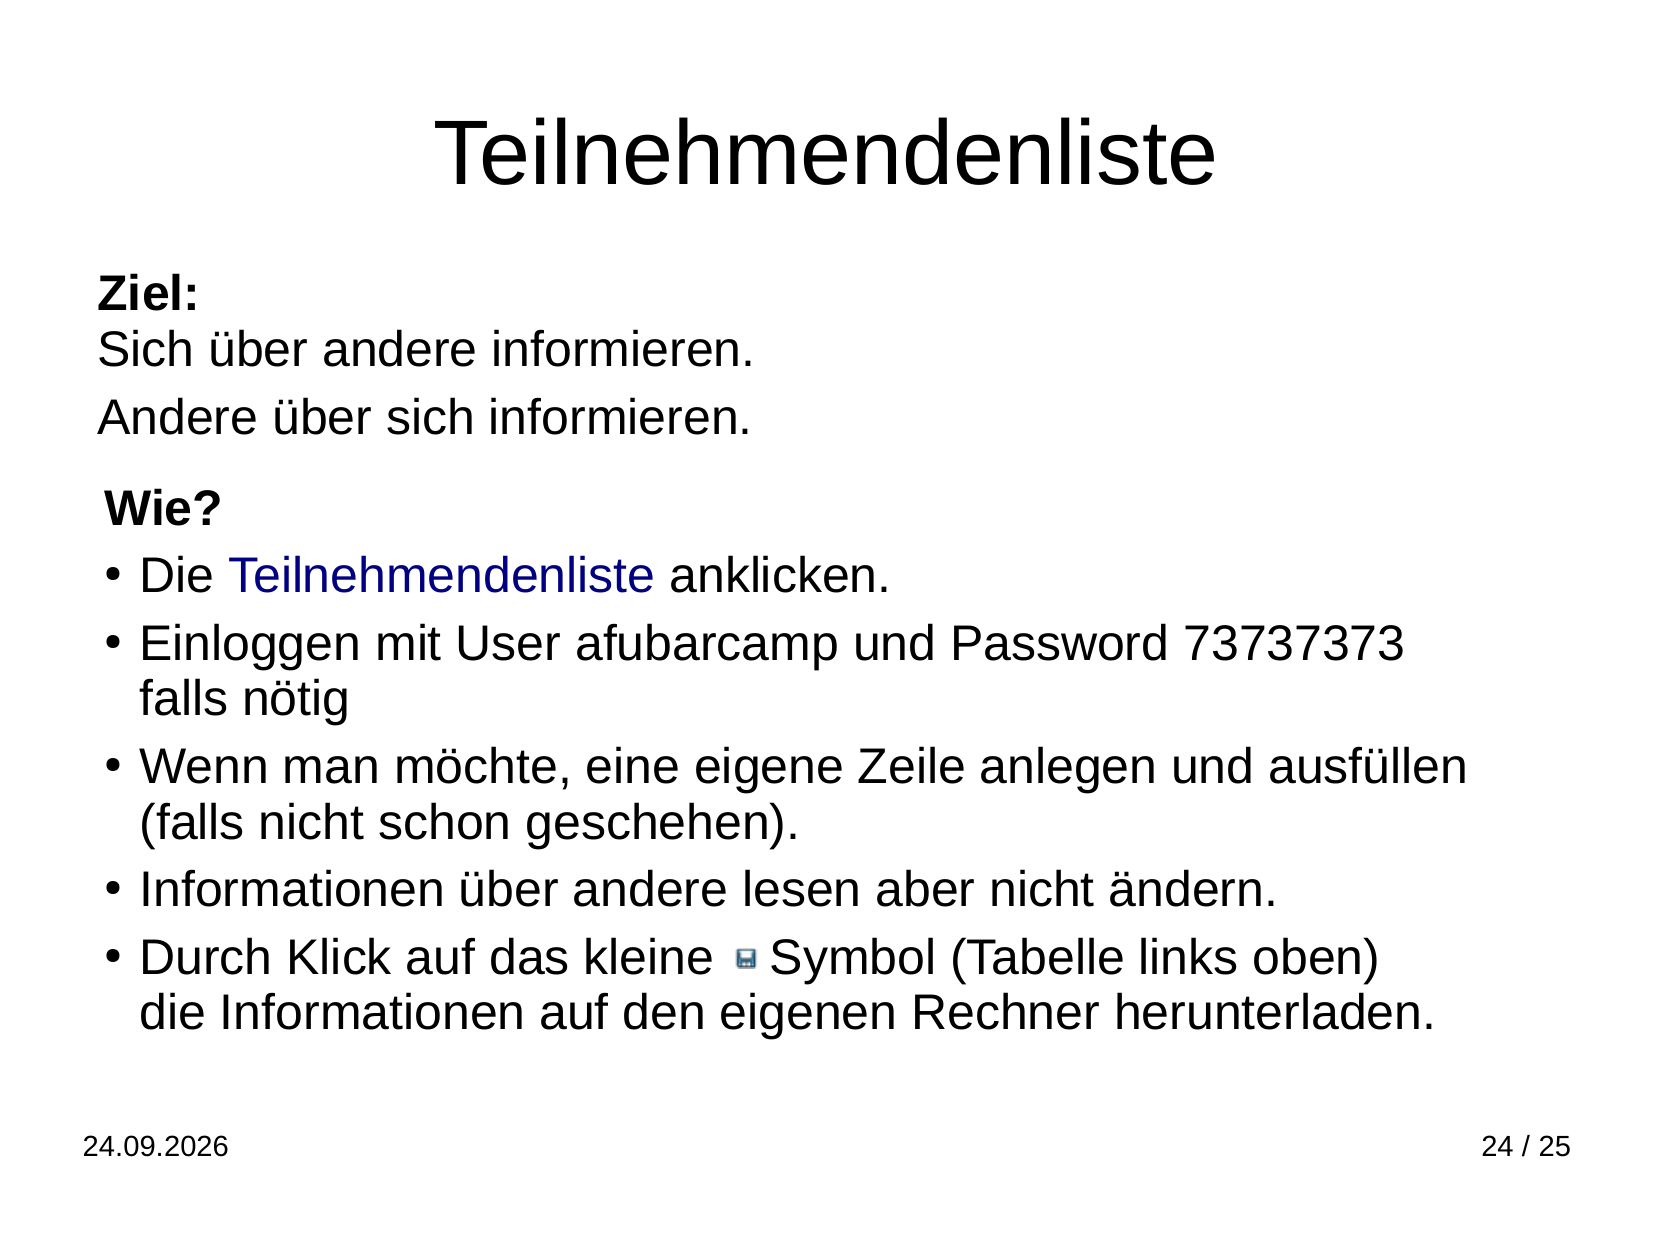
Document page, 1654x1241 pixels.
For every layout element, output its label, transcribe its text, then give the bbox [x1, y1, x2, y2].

title Teilnehmendenliste [82, 49, 1571, 257]
text_box Ziel: Sich über andere informieren. Andere über sich informieren. [82, 258, 1286, 497]
picture [734, 948, 759, 969]
text_box Wie? Die Teilnehmendenliste anklicken. Einloggen mit User afubarcamp und Password 73737373 falls nötig Wenn man möchte, eine eigene Zeile anlegen und ausfüllen (falls nicht schon geschehen). Informationen über andere lesen aber nicht ändern. Durch Klick auf das kleine Symbol (Tabelle links oben) die Informationen auf den eigenen Rechner herunterladen. [89, 472, 1560, 1104]
